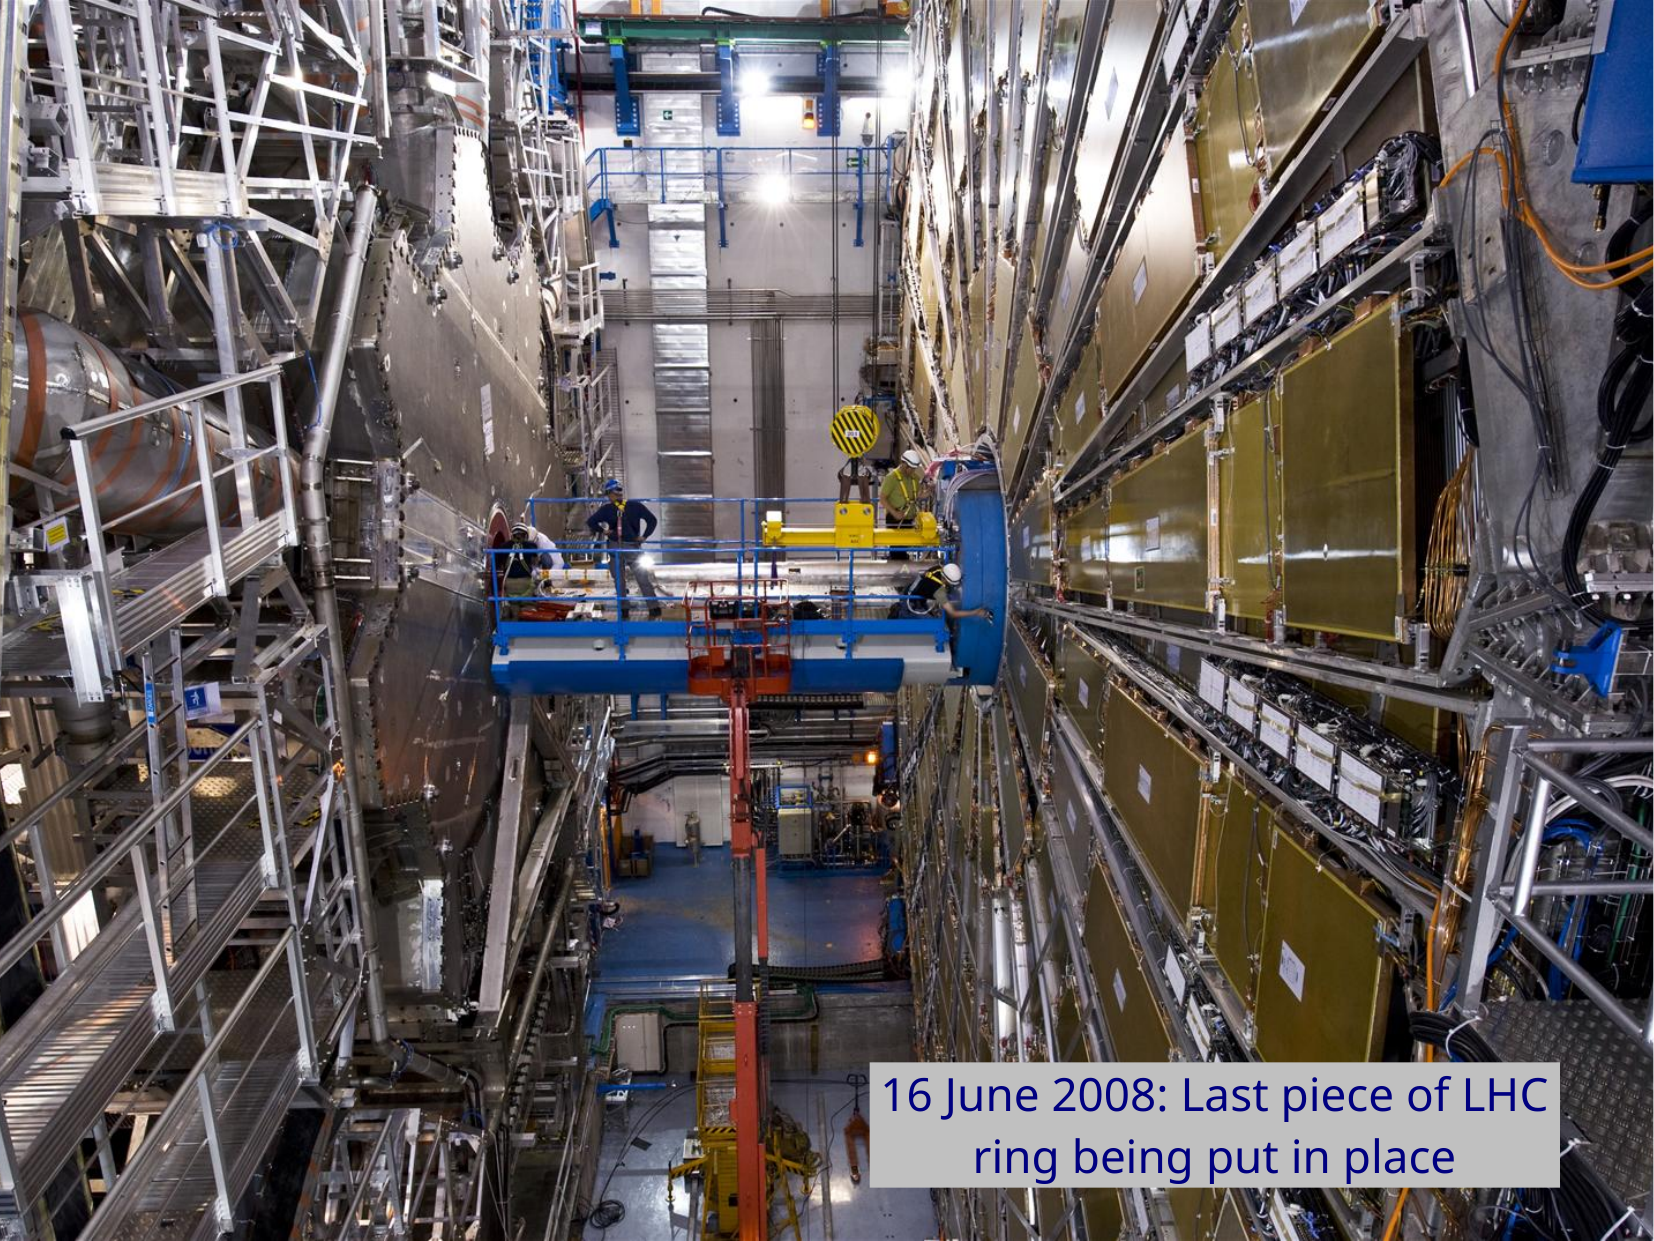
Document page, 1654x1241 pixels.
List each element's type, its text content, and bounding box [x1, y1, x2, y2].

picture [0, 0, 1654, 1241]
list 16 June 2008: Last piece of LHC ring being put in place [869, 1062, 1560, 1180]
